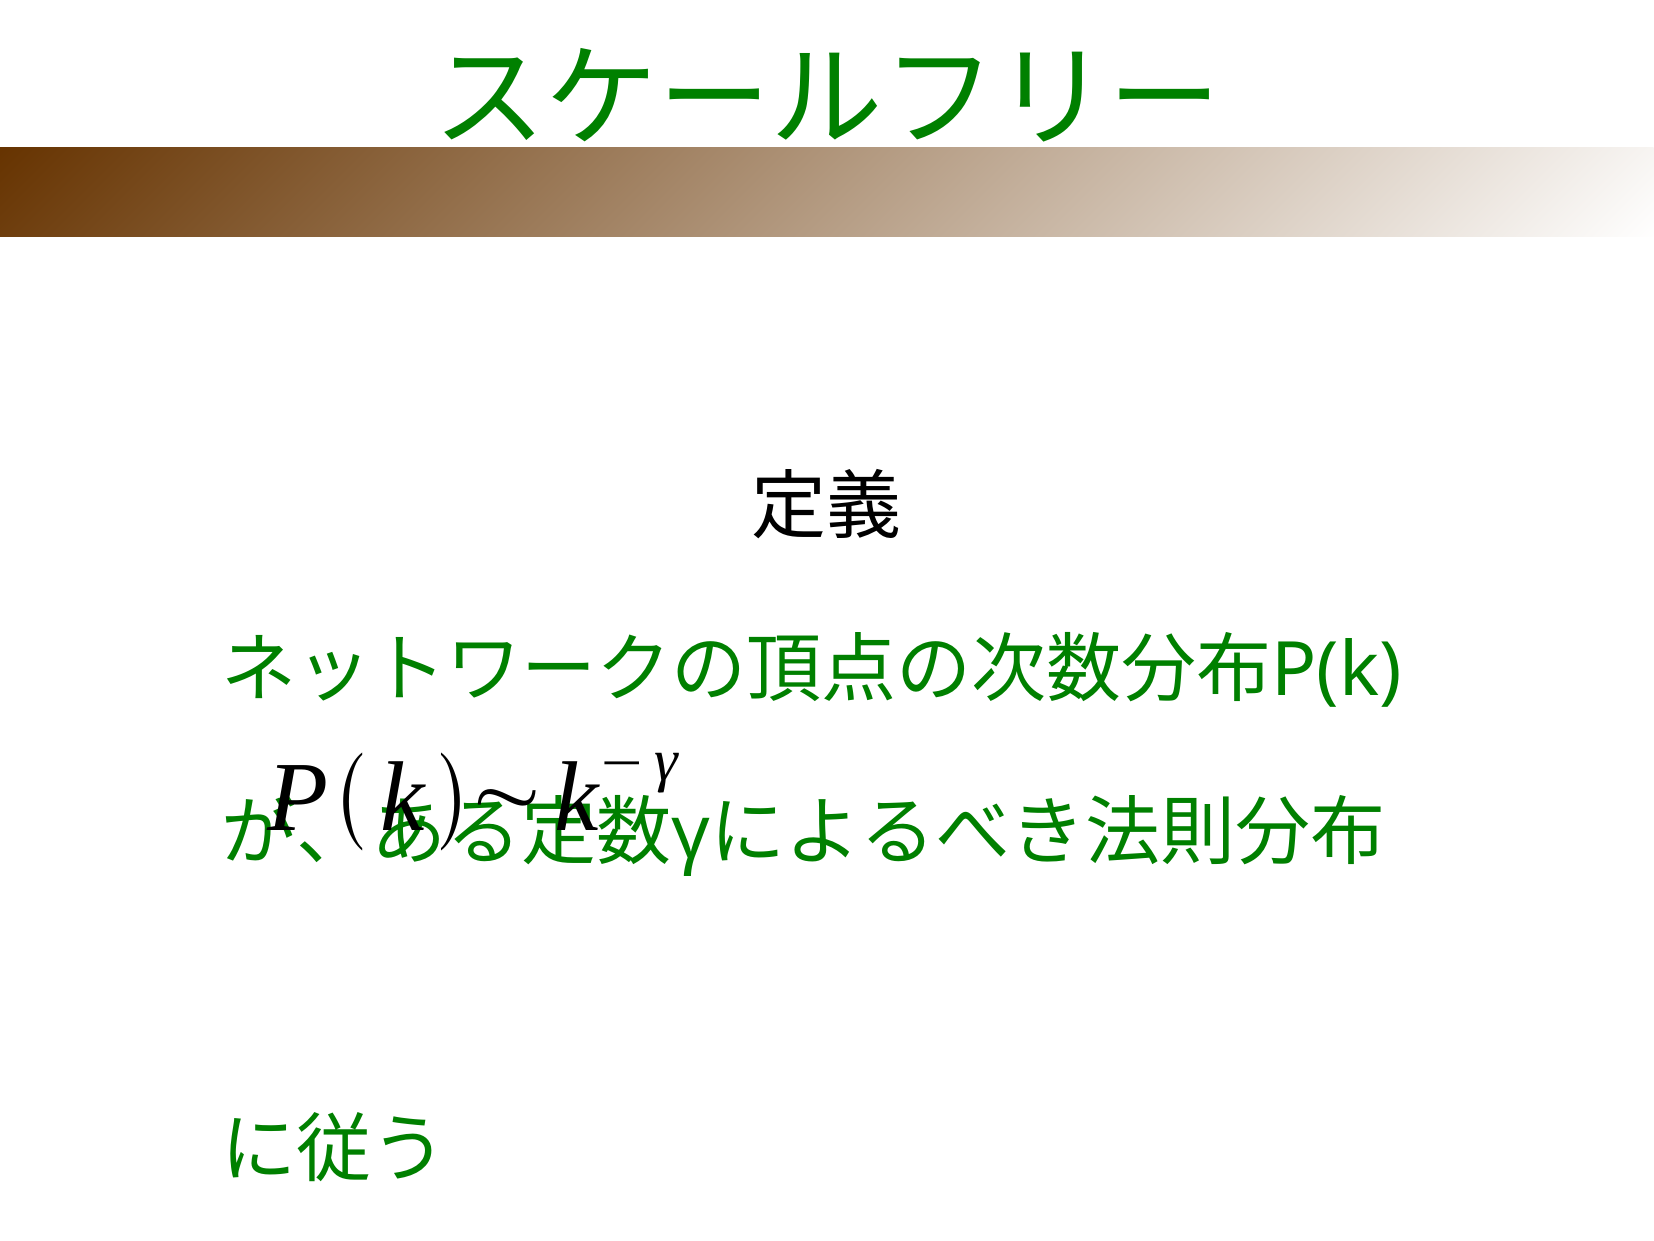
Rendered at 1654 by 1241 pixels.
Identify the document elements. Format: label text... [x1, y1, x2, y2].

text_box [0, 147, 1654, 237]
text_box 定義 ネットワークの頂点の次数分布P(k)が、ある定数γによるべき法則分布 に従う [206, 383, 1447, 965]
text_box スケールフリー [88, 0, 1565, 148]
chart [236, 712, 737, 857]
